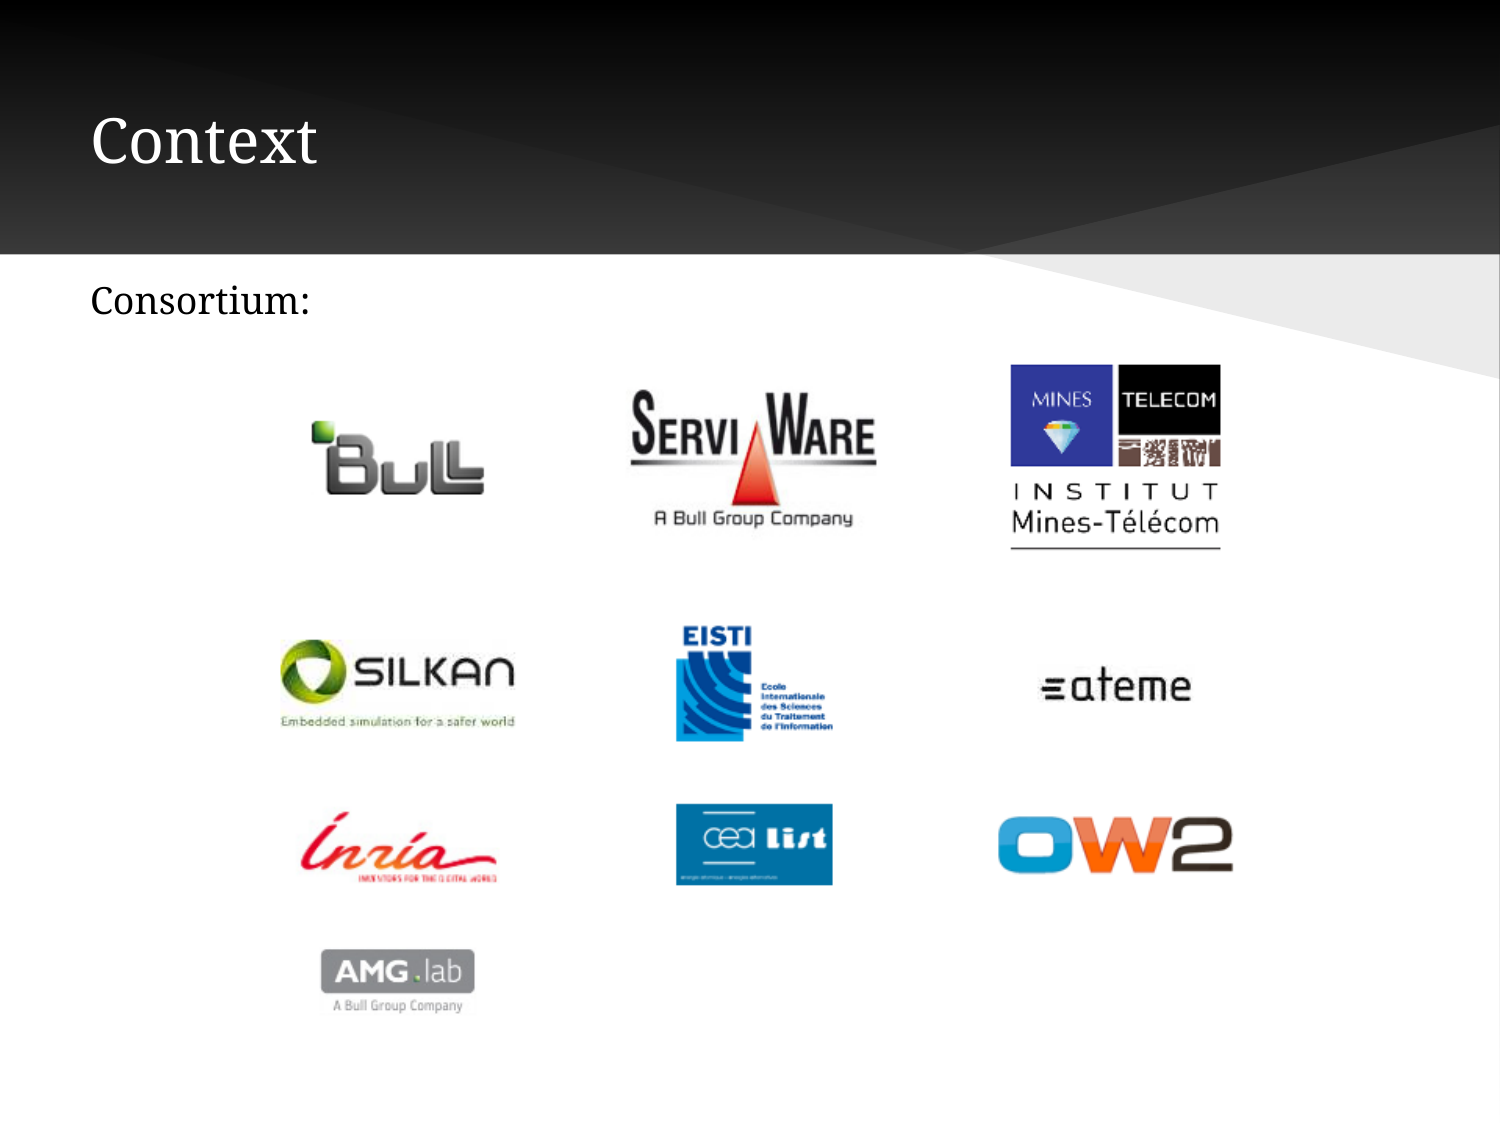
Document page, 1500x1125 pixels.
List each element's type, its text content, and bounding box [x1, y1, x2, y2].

list Consortium: [75, 262, 1425, 1078]
title Context [75, 45, 1425, 233]
